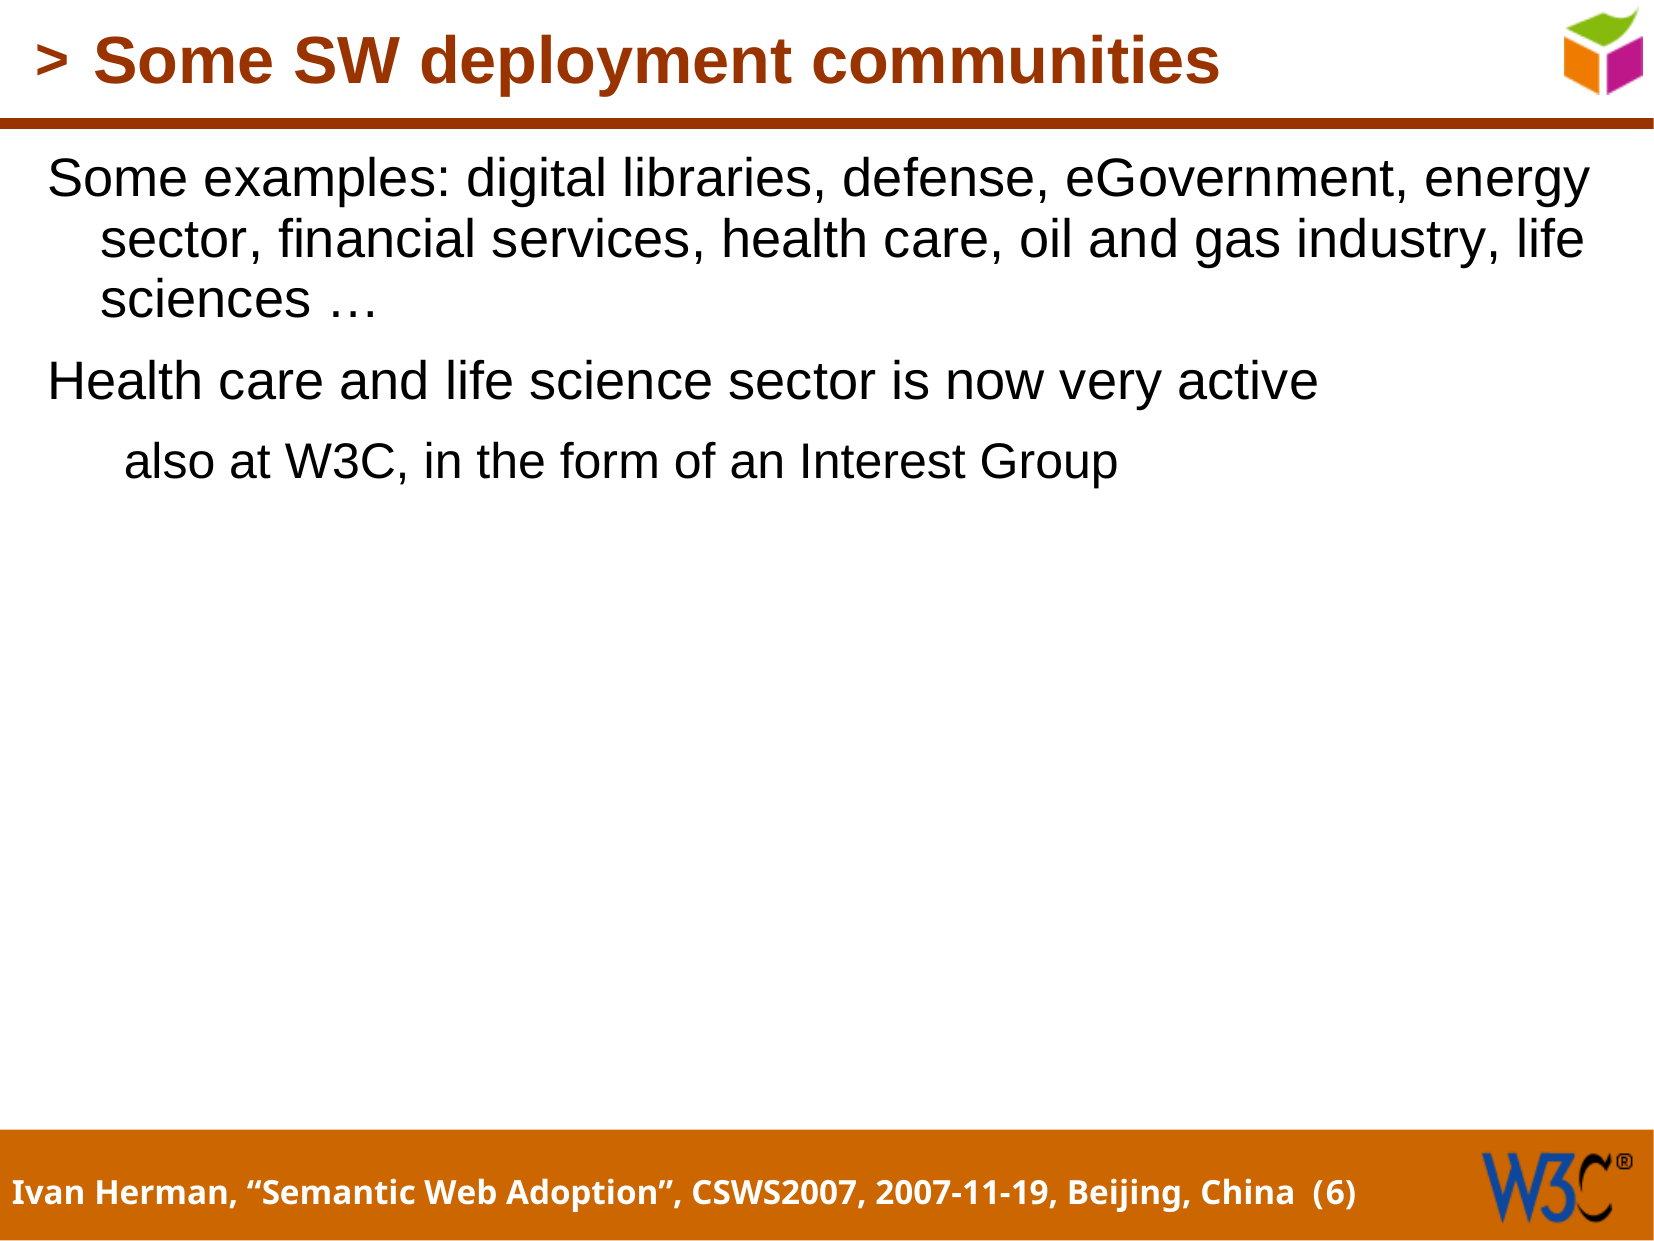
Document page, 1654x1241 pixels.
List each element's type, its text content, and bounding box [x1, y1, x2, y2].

title Some SW deployment communities [93, 7, 1493, 111]
picture [1564, 5, 1643, 95]
list Some examples: digital libraries, defense, eGovernment, energy sector, financial services, health care, oil and gas industry, life sciences … Health care and life science sector is now very active also at W3C, in the form of an Interest Group [29, 147, 1624, 1119]
picture [1477, 1149, 1639, 1228]
